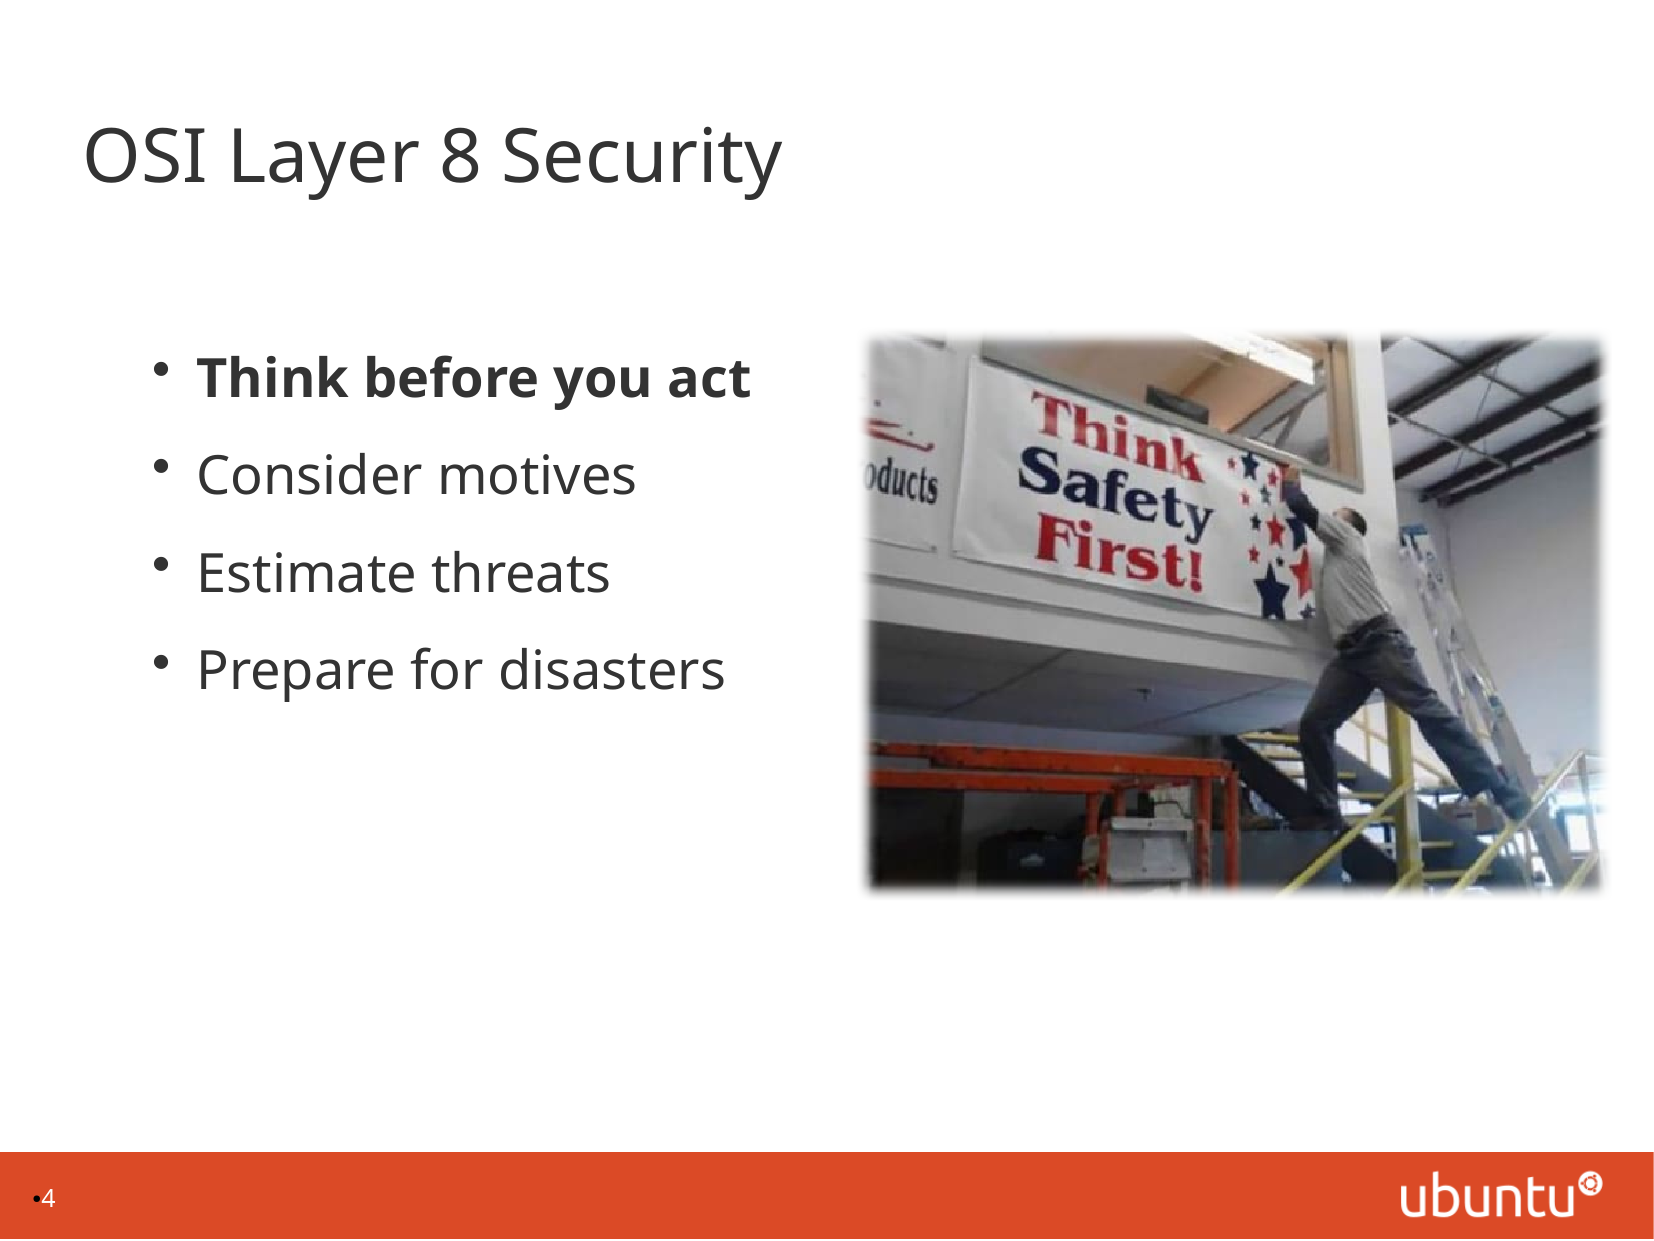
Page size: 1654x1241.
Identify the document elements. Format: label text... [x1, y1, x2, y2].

picture [0, 1152, 1654, 1239]
title OSI Layer 8 Security [82, 49, 1571, 257]
list Think before you act Consider motives Estimate threats Prepare for disasters [87, 301, 1579, 1022]
picture [856, 327, 1613, 901]
